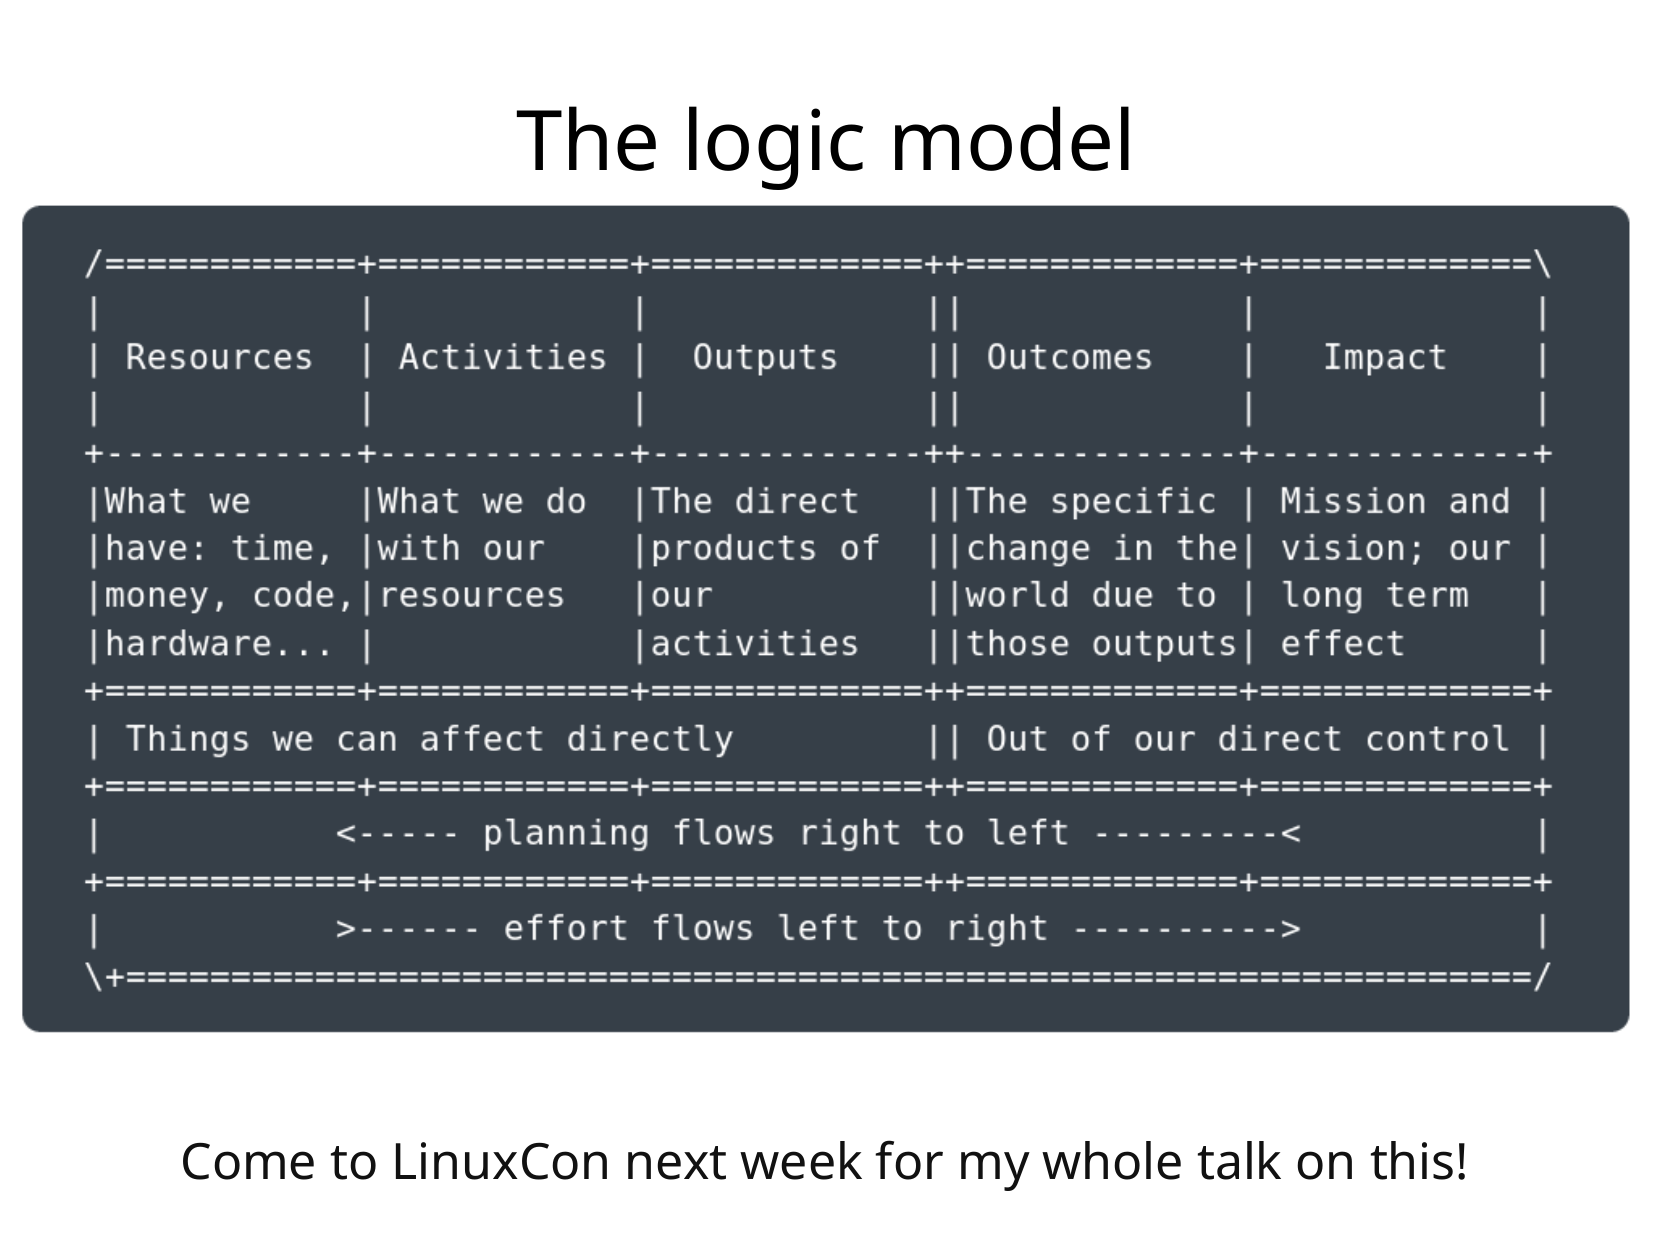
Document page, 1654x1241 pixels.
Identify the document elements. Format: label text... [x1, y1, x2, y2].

text_box Come to LinuxCon next week for my whole talk on this! [165, 1118, 1522, 1184]
picture [0, 0, 1653, 1241]
